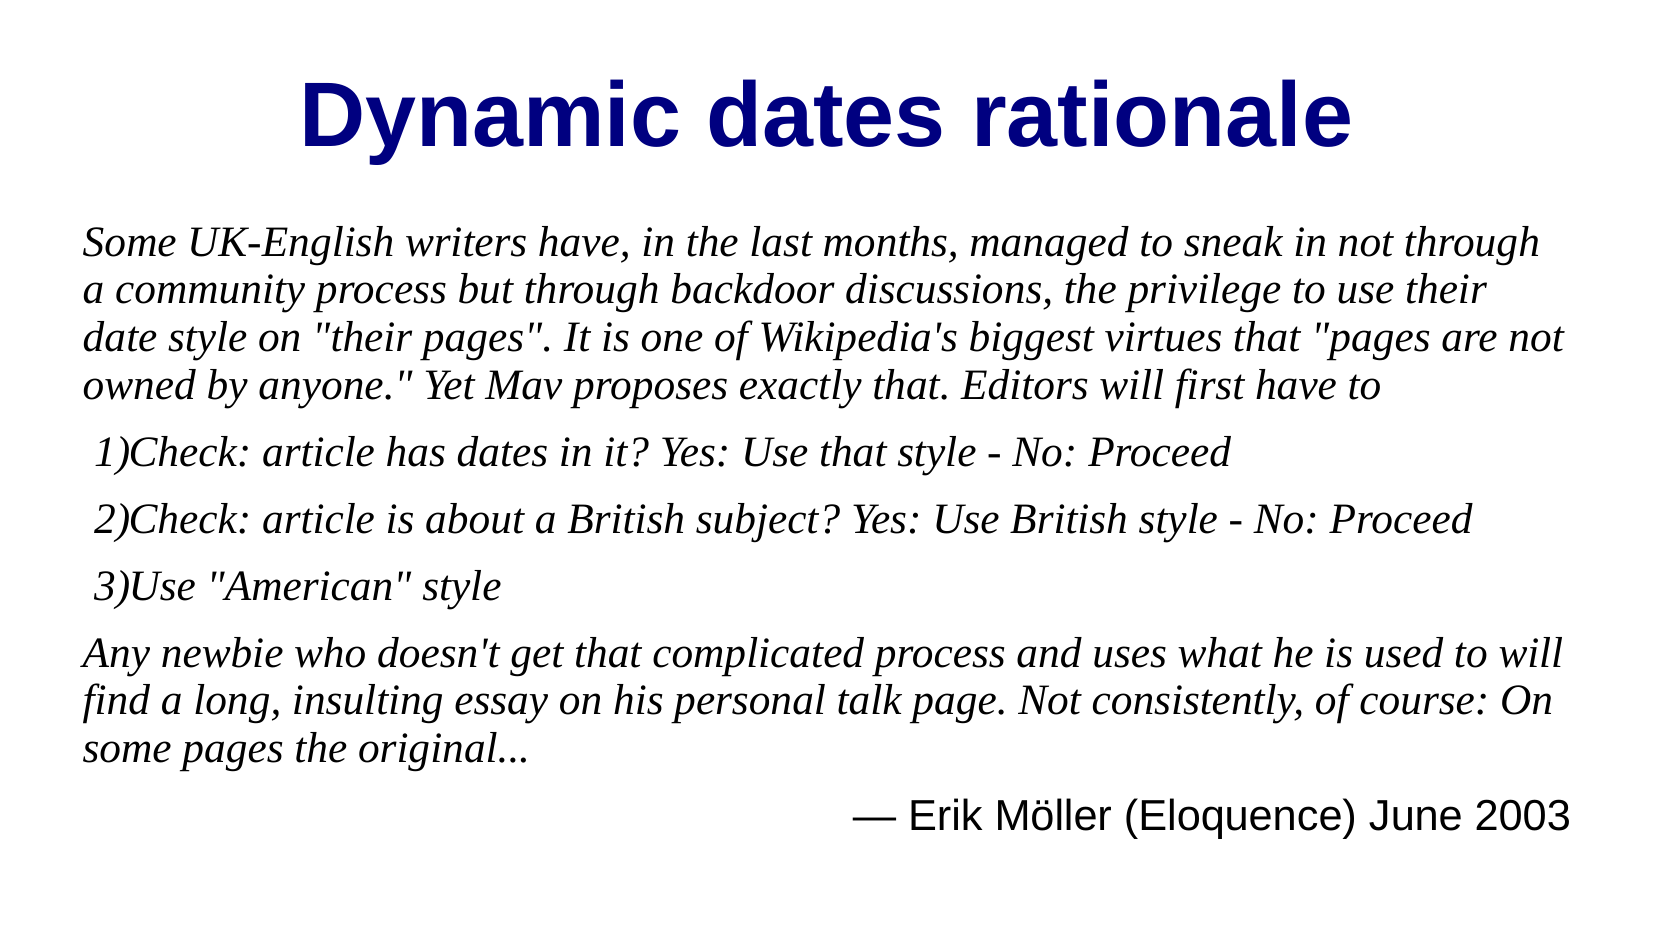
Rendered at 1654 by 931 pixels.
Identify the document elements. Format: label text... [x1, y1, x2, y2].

list Some UK-English writers have, in the last months, managed to sneak in not through a community process but through backdoor discussions, the privilege to use their date style on "their pages". It is one of Wikipedia's biggest virtues that "pages are not owned by anyone." Yet Mav proposes exactly that. Editors will first have to Check: article has dates in it? Yes: Use that style - No: Proceed Check: article is about a British subject? Yes: Use British style - No: Proceed Use "American" style Any newbie who doesn't get that complicated process and uses what he is used to will find a long, insulting essay on his personal talk page. Not consistently, of course: On some pages the original... — Erik Möller (Eloquence) June 2003 [82, 217, 1571, 842]
title Dynamic dates rationale [82, 37, 1571, 193]
